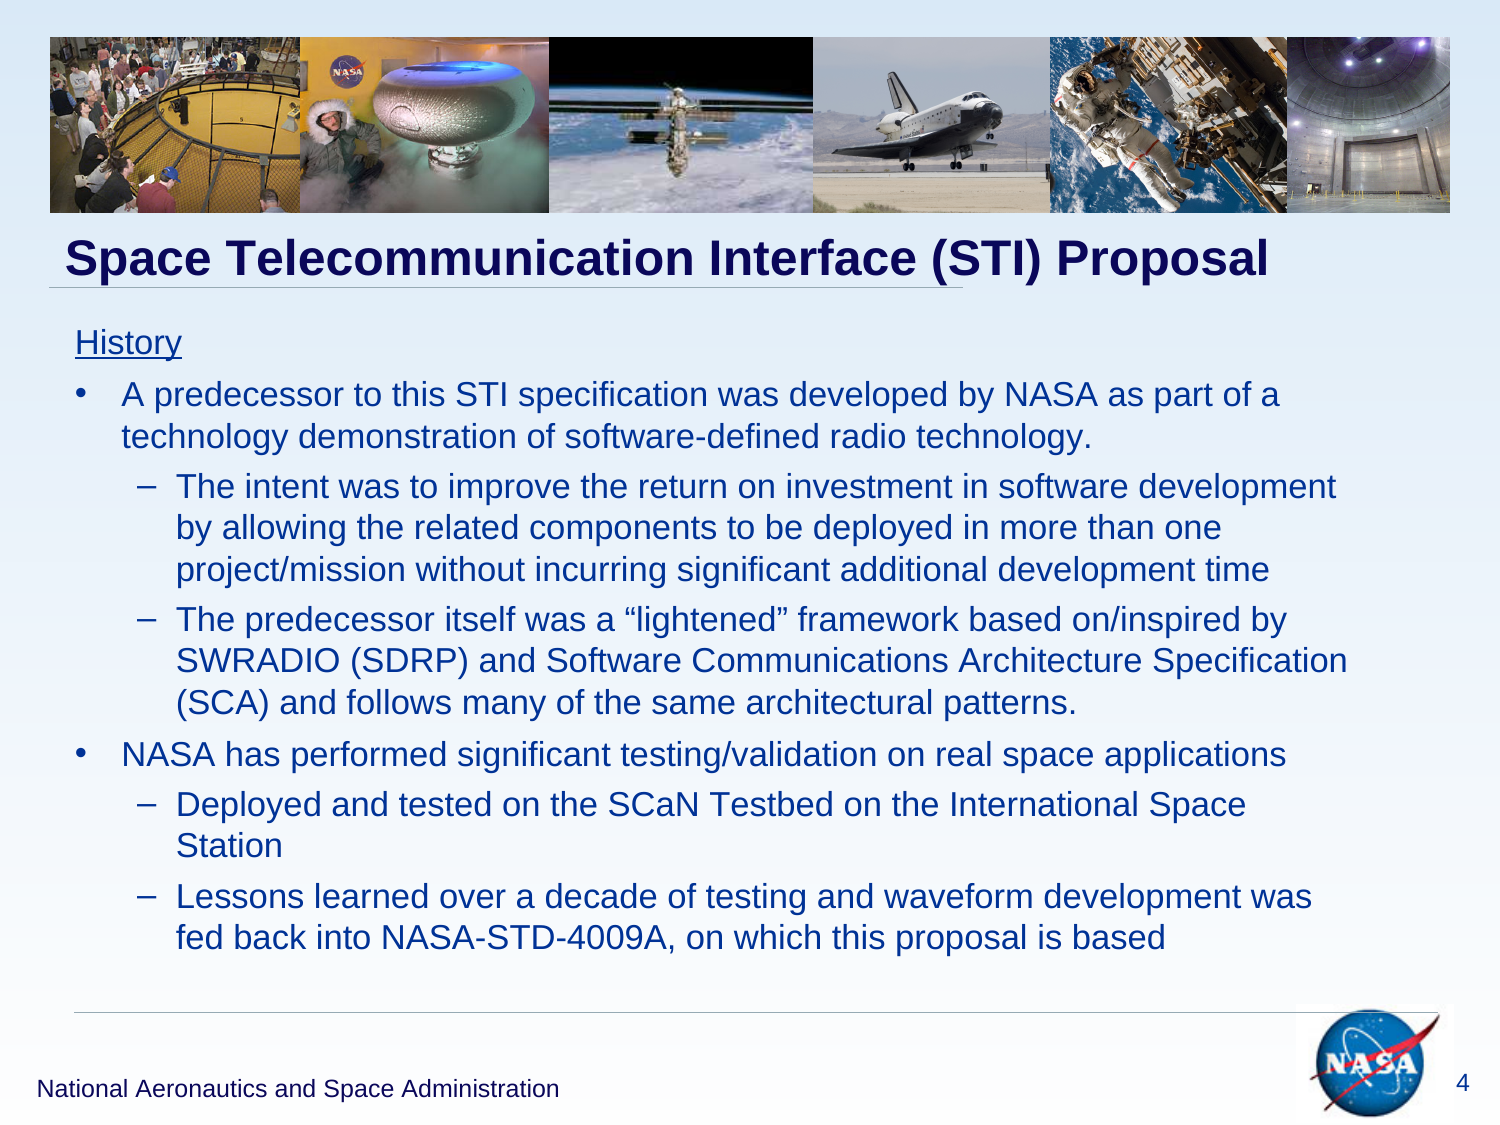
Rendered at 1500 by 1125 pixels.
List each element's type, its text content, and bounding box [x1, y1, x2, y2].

title Space Telecommunication Interface (STI) Proposal [50, 213, 1326, 298]
picture [50, 37, 1450, 213]
picture [1296, 1004, 1454, 1123]
list History A predecessor to this STI specification was developed by NASA as part of a technology demonstration of software-defined radio technology. The intent was to improve the return on investment in software development by allowing the related components to be deployed in more than one project/mission without incurring significant additional development time The predecessor itself was a “lightened” framework based on/inspired by SWRADIO (SDRP) and Software Communications Architecture Specification (SCA) and follows many of the same architectural patterns. NASA has performed significant testing/validation on real space applications Deployed and tested on the SCaN Testbed on the International Space Station Lessons learned over a decade of testing and waveform development was fed back into NASA-STD-4009A, on which this proposal is based [60, 312, 1366, 1013]
